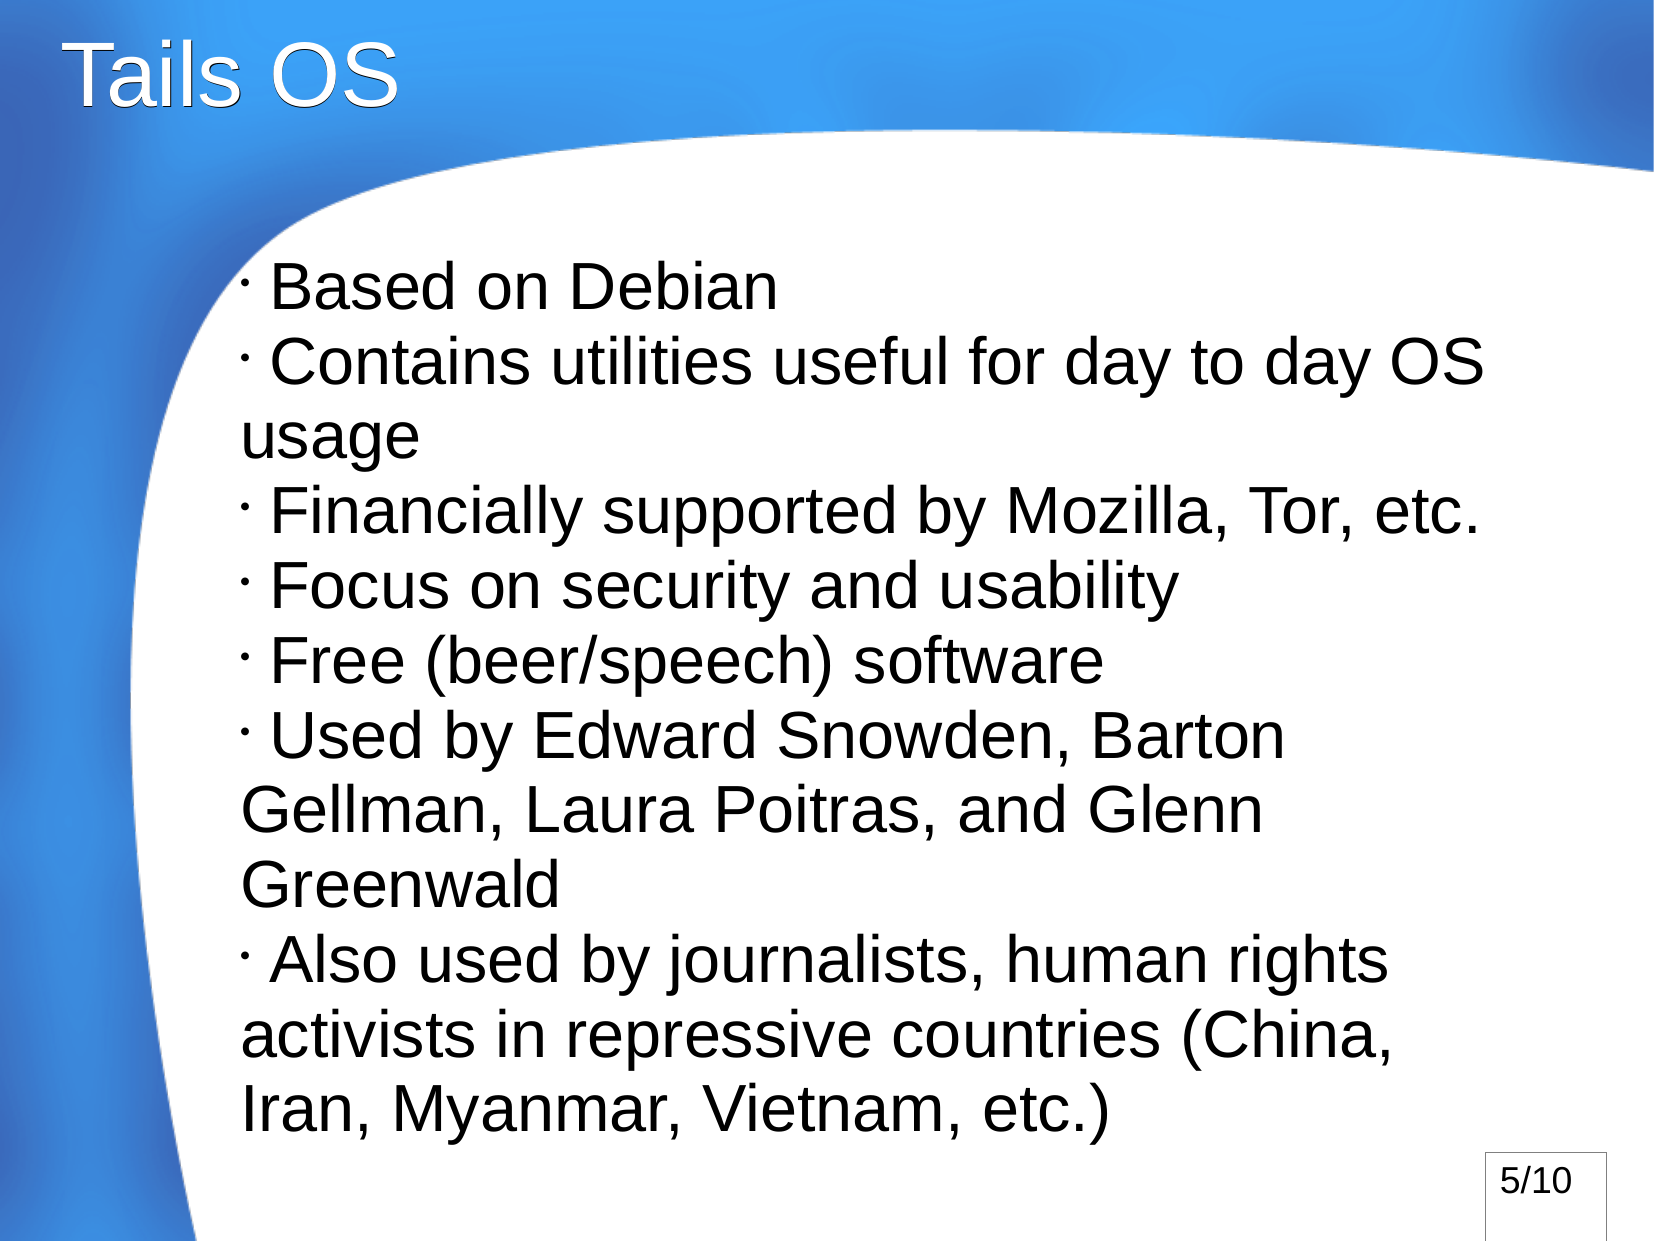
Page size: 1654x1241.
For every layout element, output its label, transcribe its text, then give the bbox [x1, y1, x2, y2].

subtitle Based on Debian Contains utilities useful for day to day OS usage Financially supported by Mozilla, Tor, etc. Focus on security and usability Free (beer/speech) software Used by Edward Snowden, Barton Gellman, Laura Poitras, and Glenn Greenwald Also used by journalists, human rights activists in repressive countries (China, Iran, Myanmar, Vietnam, etc.) [240, 248, 1538, 1147]
text_box <number>/10 [1485, 1152, 1607, 1241]
title Tails OS [60, 15, 1531, 136]
picture [0, 0, 1654, 1241]
